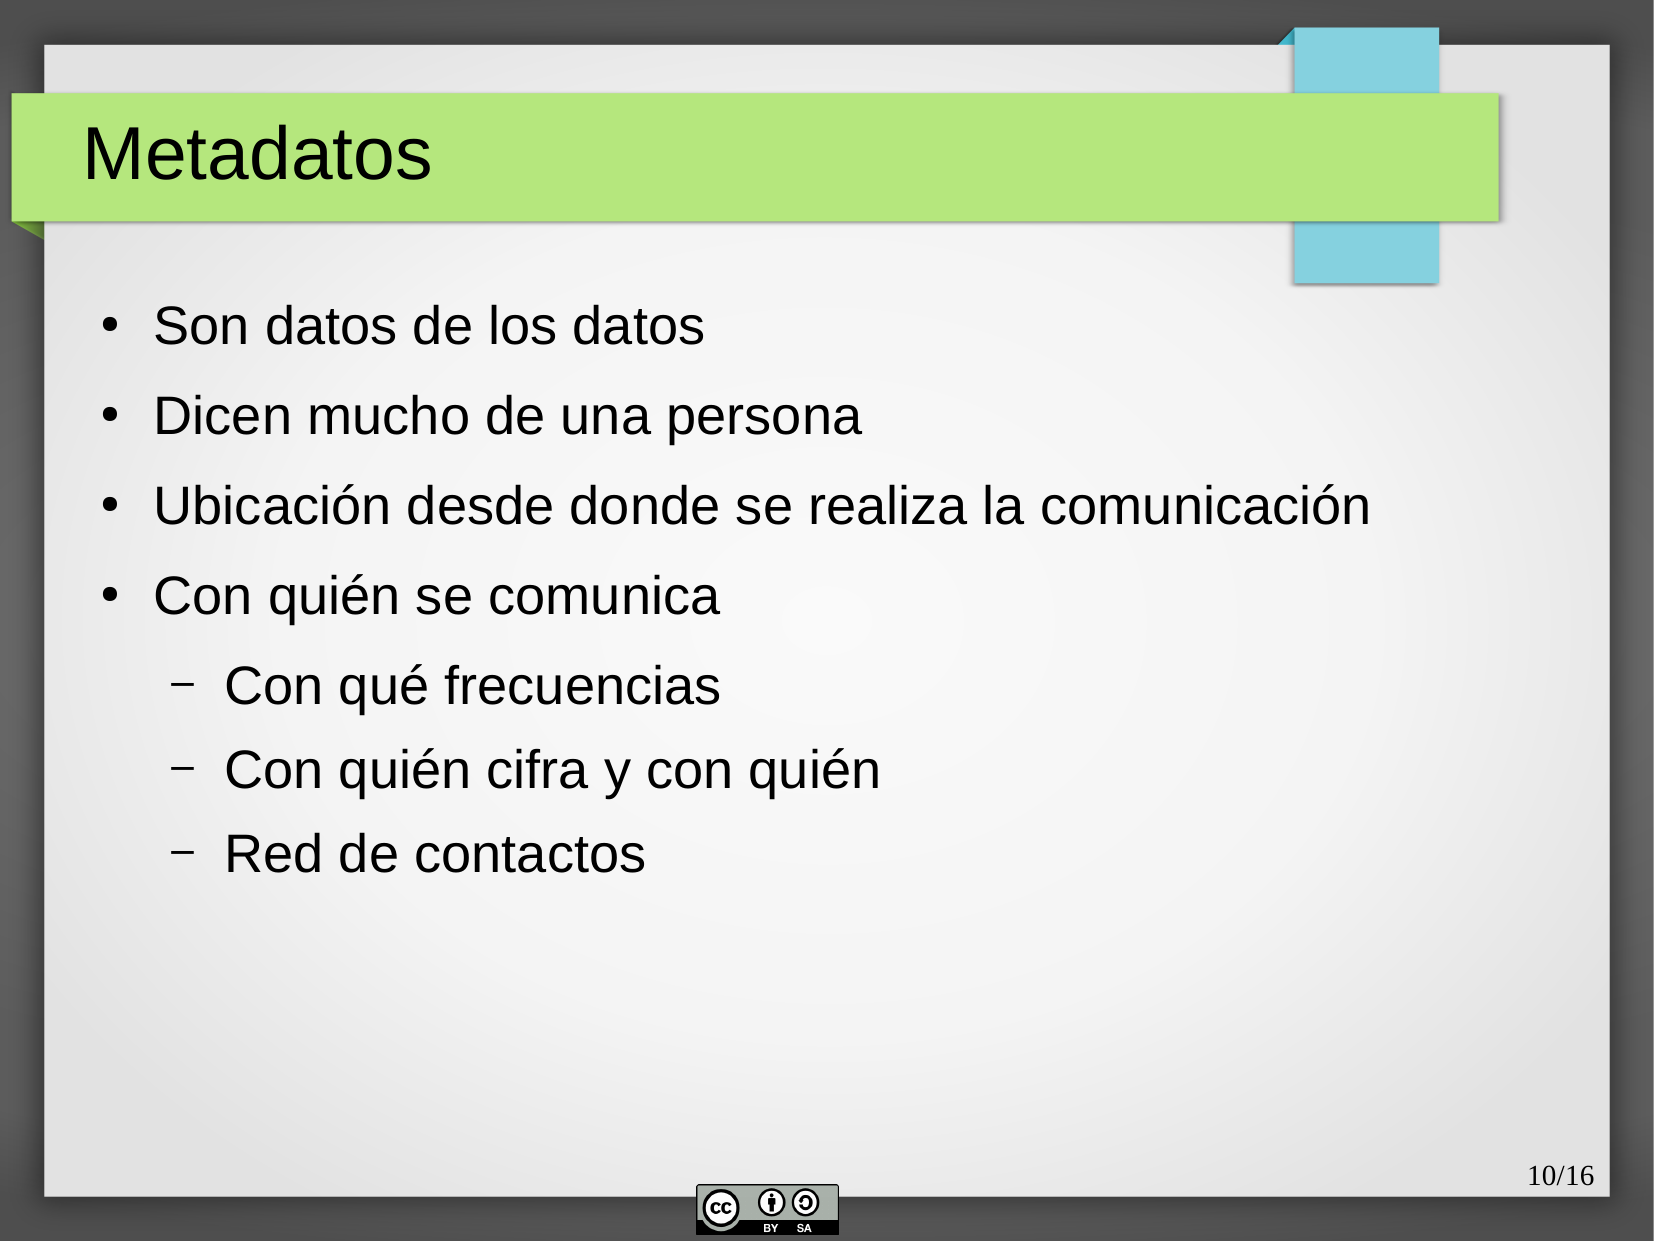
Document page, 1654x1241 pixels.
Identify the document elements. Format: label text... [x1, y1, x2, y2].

list Son datos de los datos Dicen mucho de una persona Ubicación desde donde se realiza la comunicación Con quién se comunica Con qué frecuencias Con quién cifra y con quién Red de contactos [82, 295, 1571, 1015]
picture [0, 0, 1654, 1241]
title Metadatos [82, 94, 1264, 213]
